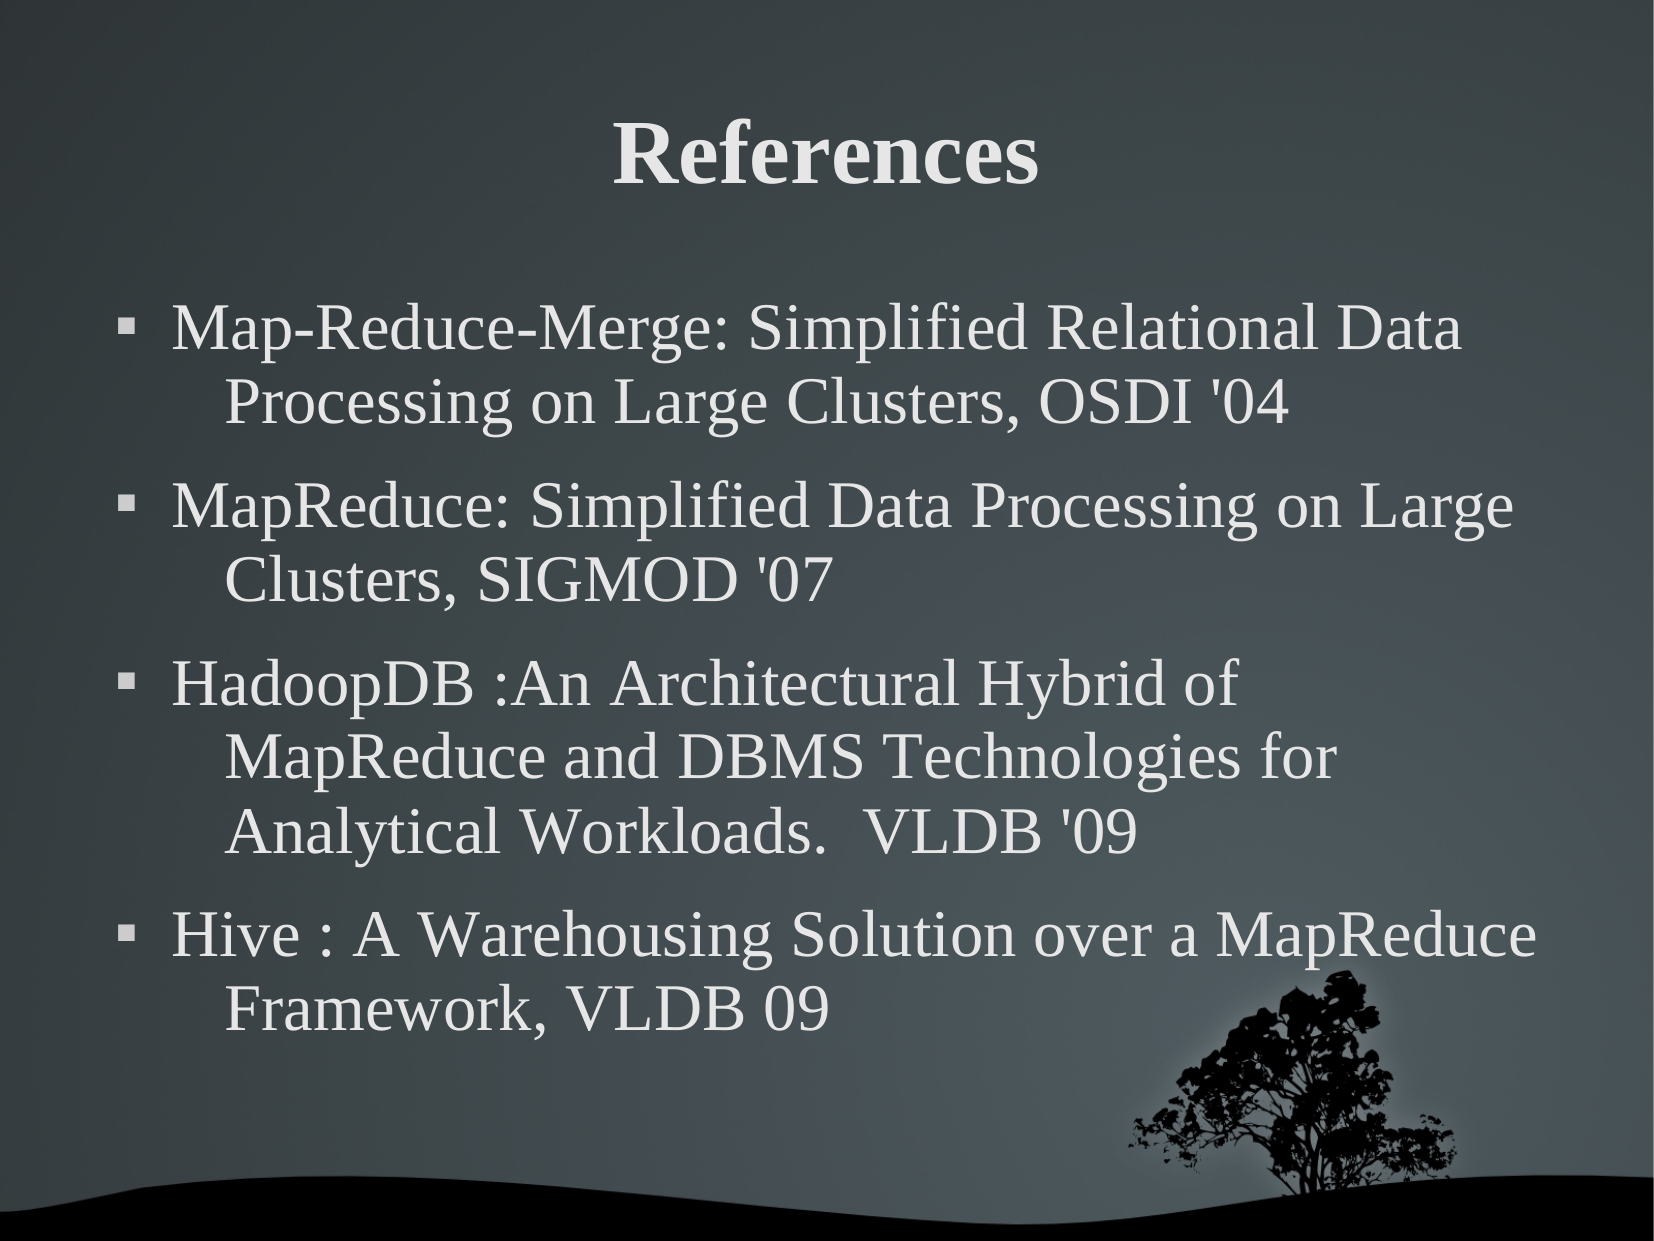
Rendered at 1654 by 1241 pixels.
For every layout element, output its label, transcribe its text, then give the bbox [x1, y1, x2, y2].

list Map-Reduce-Merge: Simplified Relational Data Processing on Large Clusters, OSDI '04 MapReduce: Simplified Data Processing on Large Clusters, SIGMOD '07 HadoopDB :An Architectural Hybrid of MapReduce and DBMS Technologies for Analytical Workloads. VLDB '09 Hive : A Warehousing Solution over a MapReduce Framework, VLDB 09 [82, 290, 1571, 1106]
picture [0, 0, 1654, 1241]
title References [82, 56, 1571, 250]
